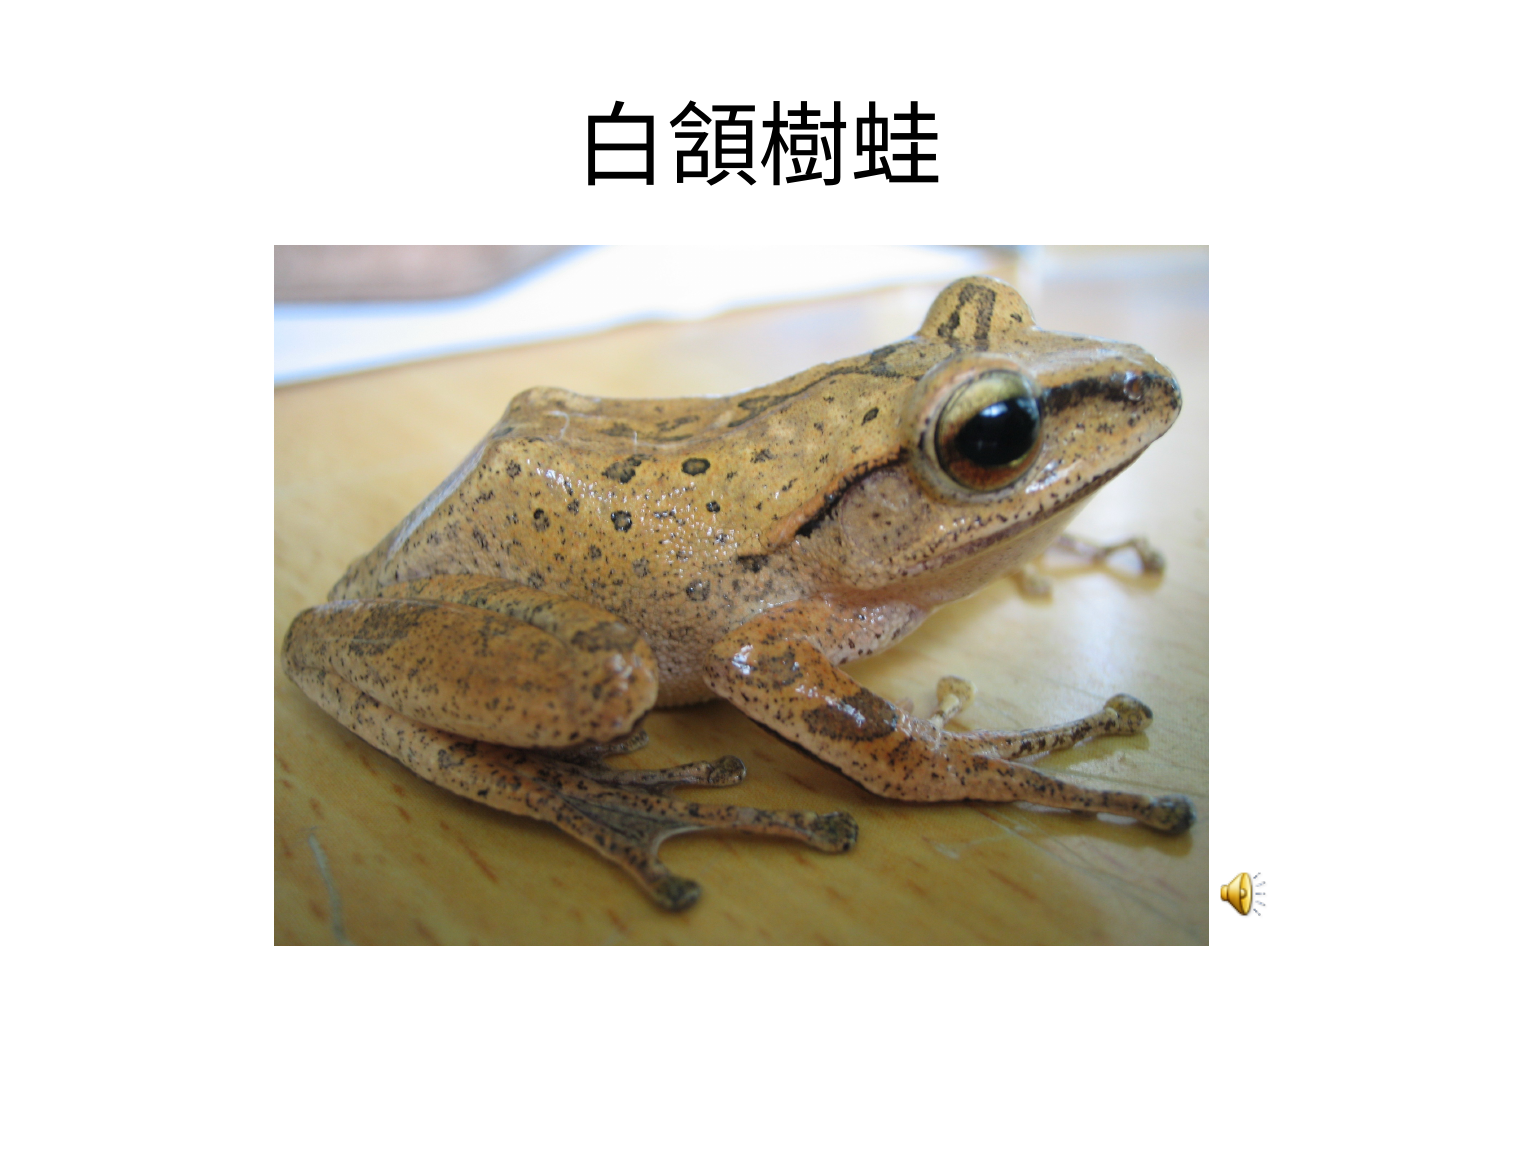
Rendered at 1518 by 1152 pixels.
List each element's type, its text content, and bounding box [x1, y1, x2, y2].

title 白頷樹蛙 [75, 46, 1443, 238]
picture [1219, 871, 1270, 922]
picture [274, 245, 1209, 946]
